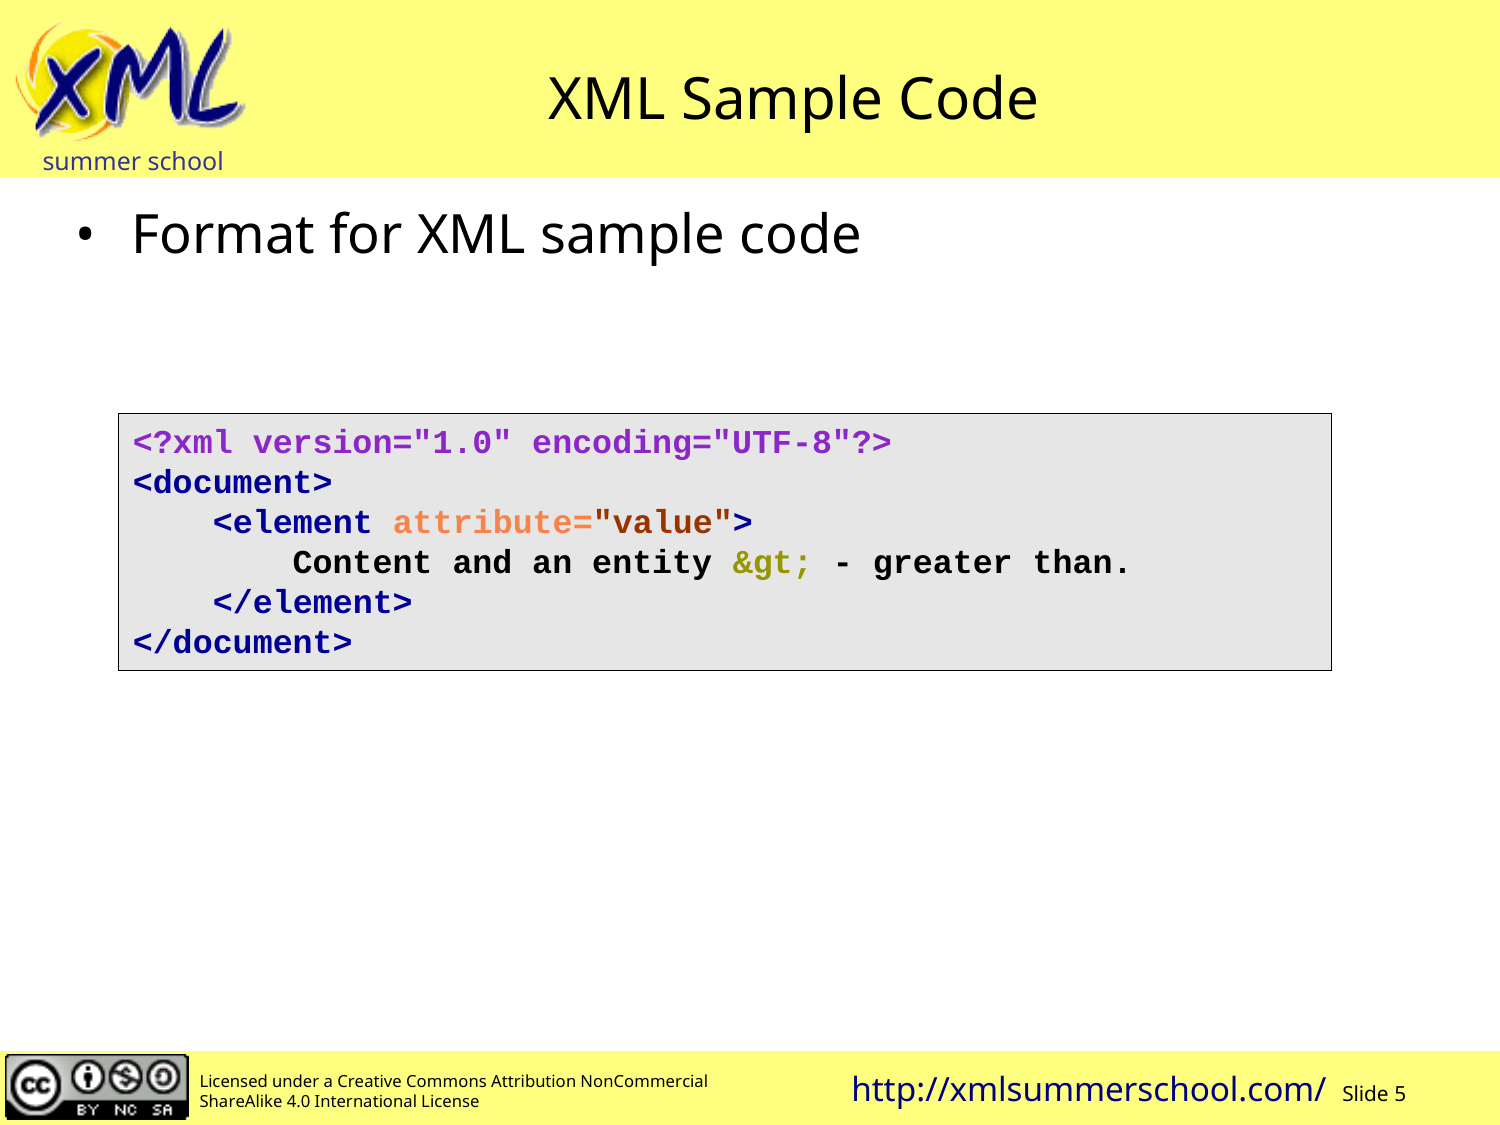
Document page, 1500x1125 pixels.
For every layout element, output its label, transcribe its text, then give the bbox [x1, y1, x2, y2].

text_box <?xml version="1.0" encoding="UTF-8"?> <document> <element attribute="value"> Content and an entity &gt; - greater than. </element> </document> [118, 413, 1332, 671]
list Format for XML sample code [75, 195, 1426, 296]
picture [0, 0, 254, 150]
title XML Sample Code [281, 38, 1306, 155]
picture [5, 1054, 189, 1120]
